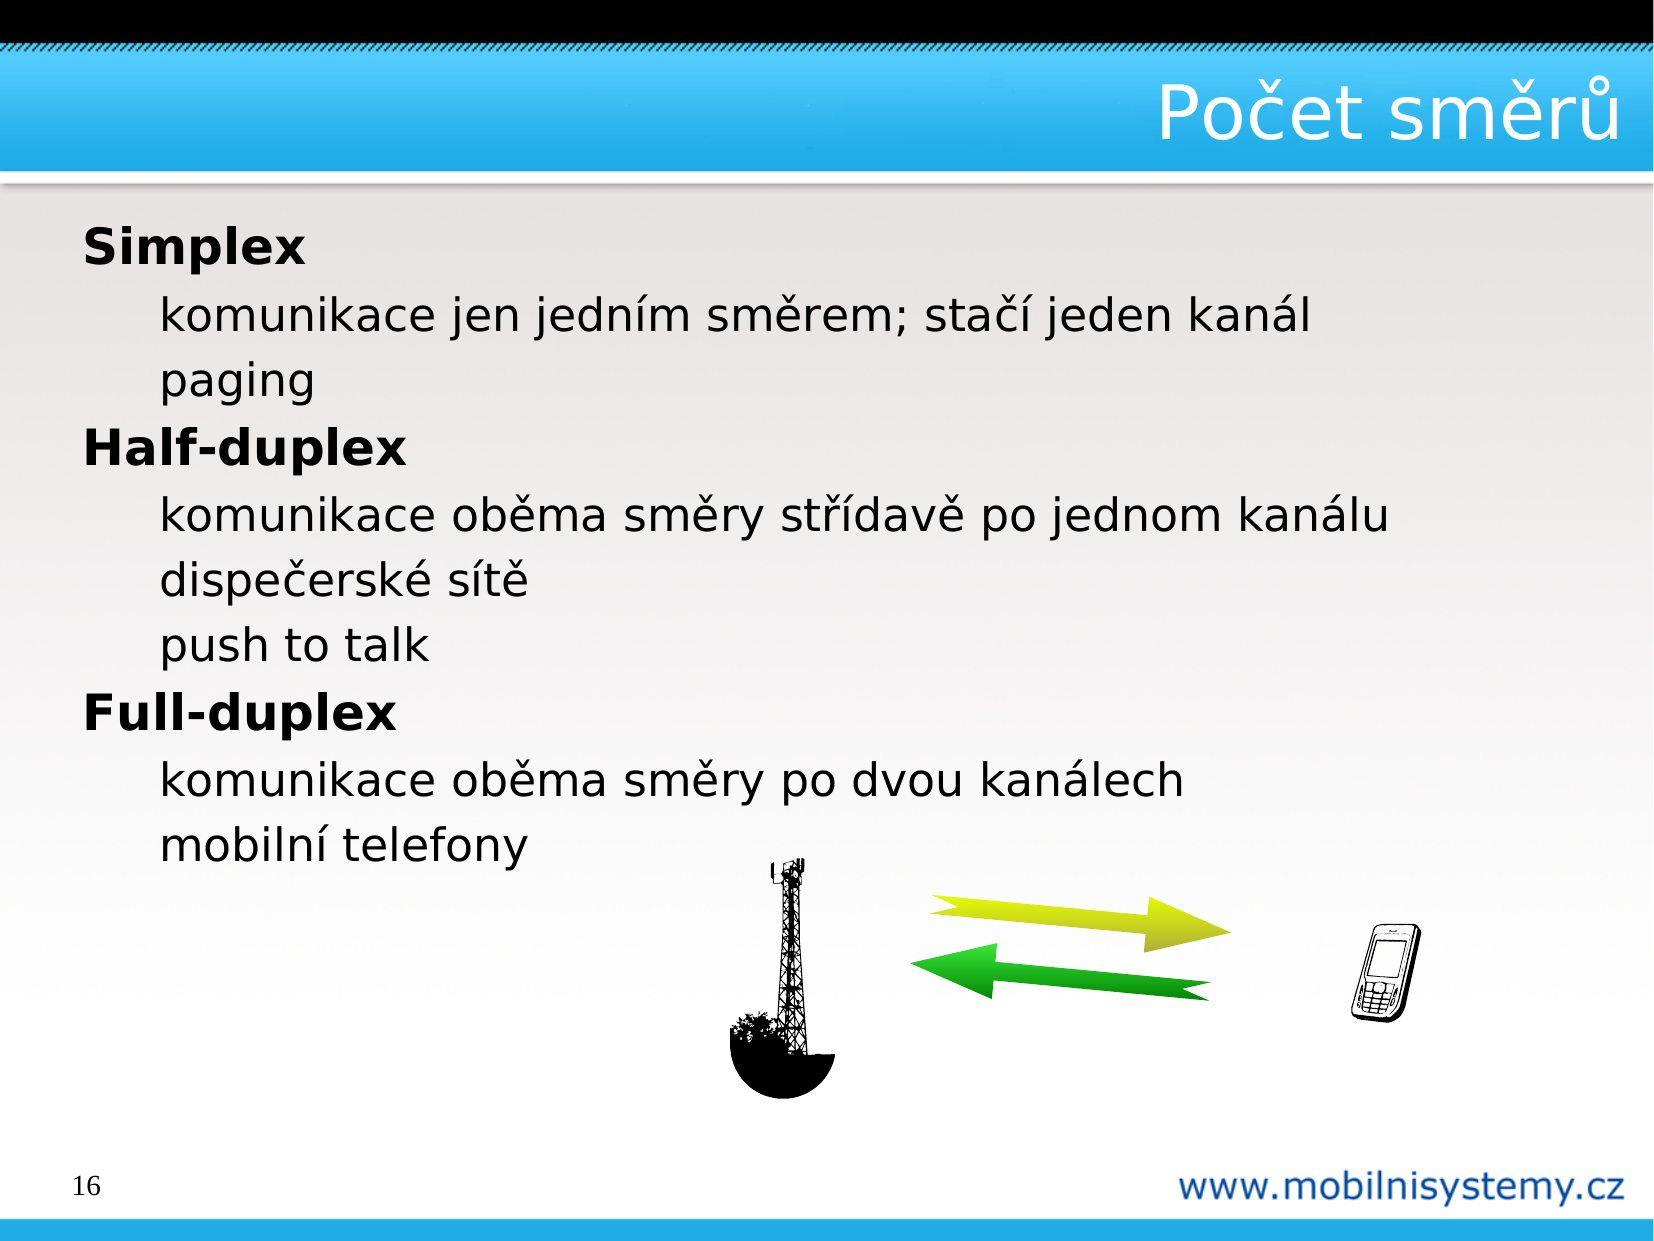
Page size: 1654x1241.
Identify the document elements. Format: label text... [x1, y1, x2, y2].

title Počet směrů [29, 49, 1625, 178]
picture [0, 0, 1654, 1241]
list Simplex komunikace jen jedním směrem; stačí jeden kanál paging Half-duplex komunikace oběma směry střídavě po jednom kanálu dispečerské sítě push to talk Full-duplex komunikace oběma směry po dvou kanálech mobilní telefony [64, 218, 1565, 1093]
text_box [909, 943, 1212, 1001]
text_box [730, 858, 836, 1099]
text_box [929, 894, 1232, 953]
text_box [1351, 923, 1422, 1023]
